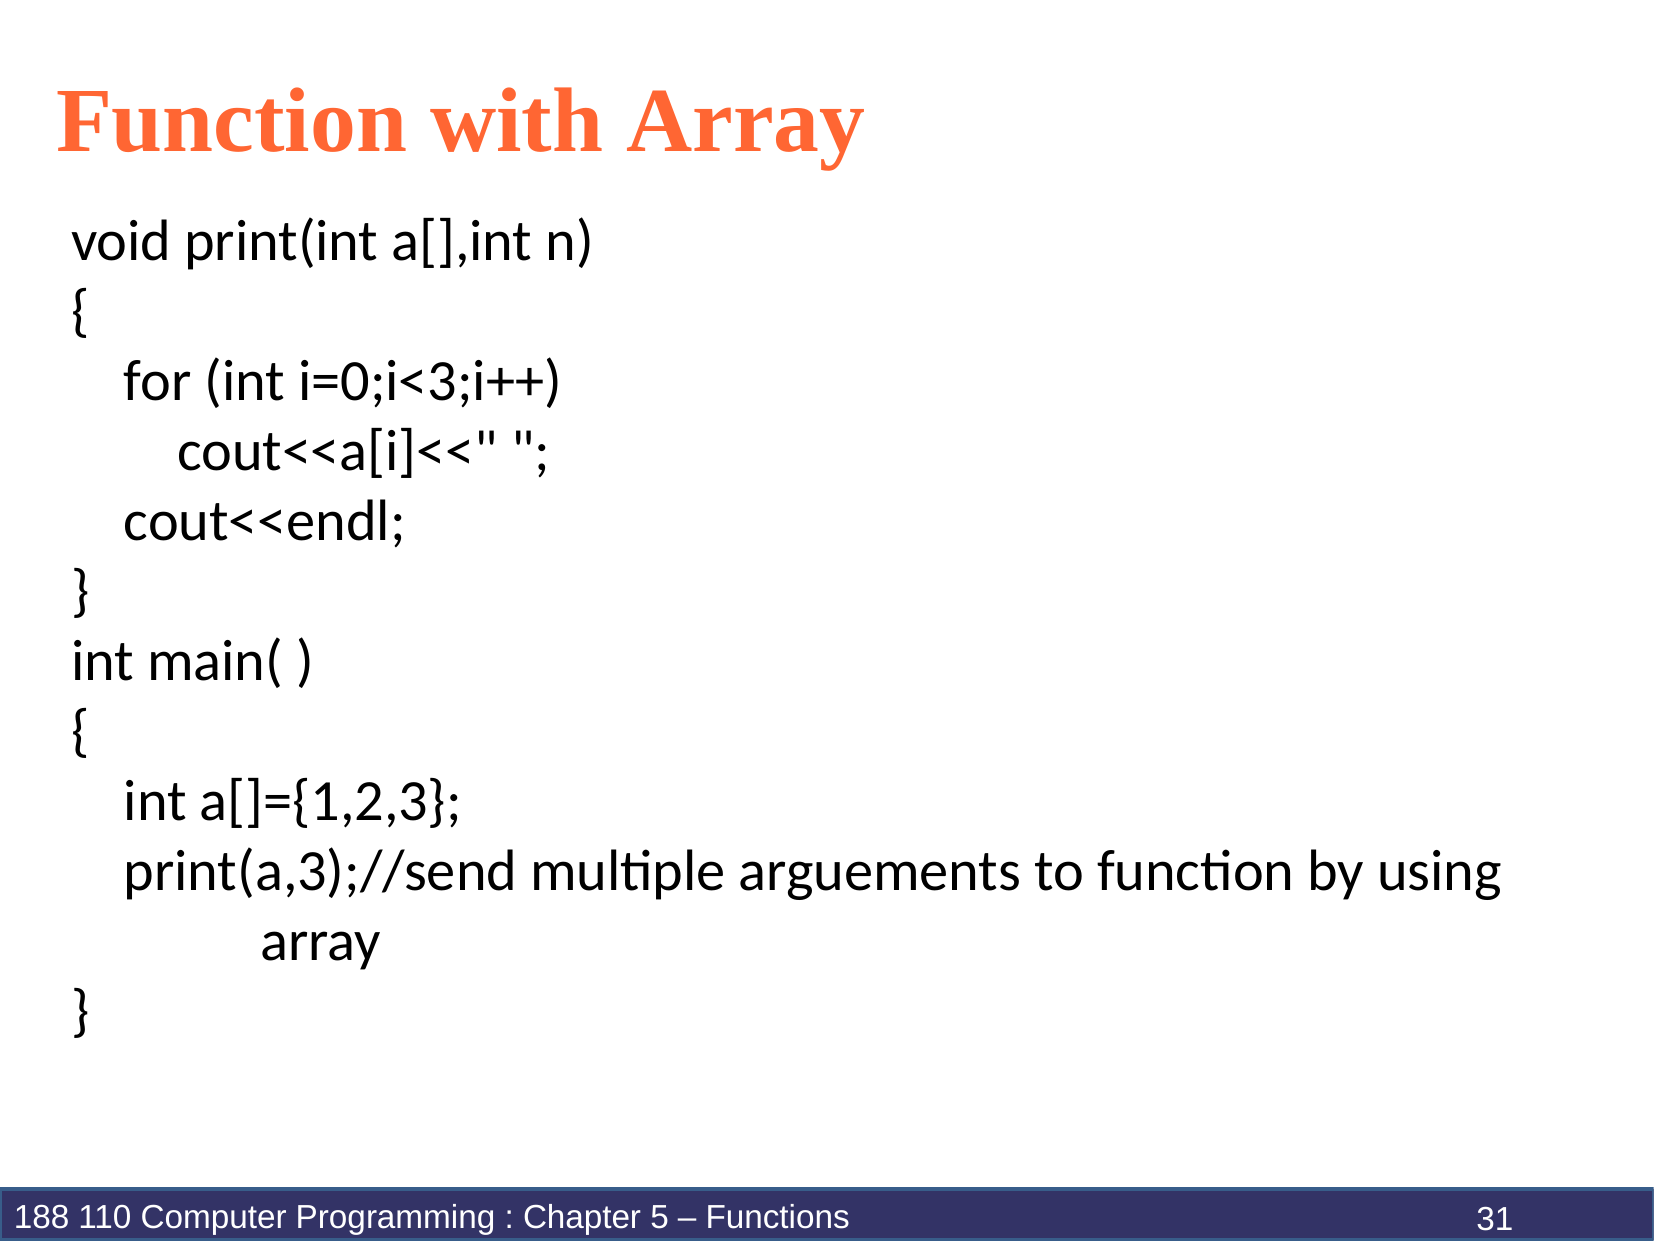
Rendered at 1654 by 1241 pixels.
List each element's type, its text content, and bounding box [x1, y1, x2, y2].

text_box void print(int a[],int n) { for (int i=0;i<3;i++) cout<<a[i]<<" "; cout<<endl; } int main( ) { int a[]={1,2,3}; print(a,3);//send multiple arguements to function by using array } [56, 195, 1590, 1050]
text_box Function with Array [55, 58, 1591, 170]
